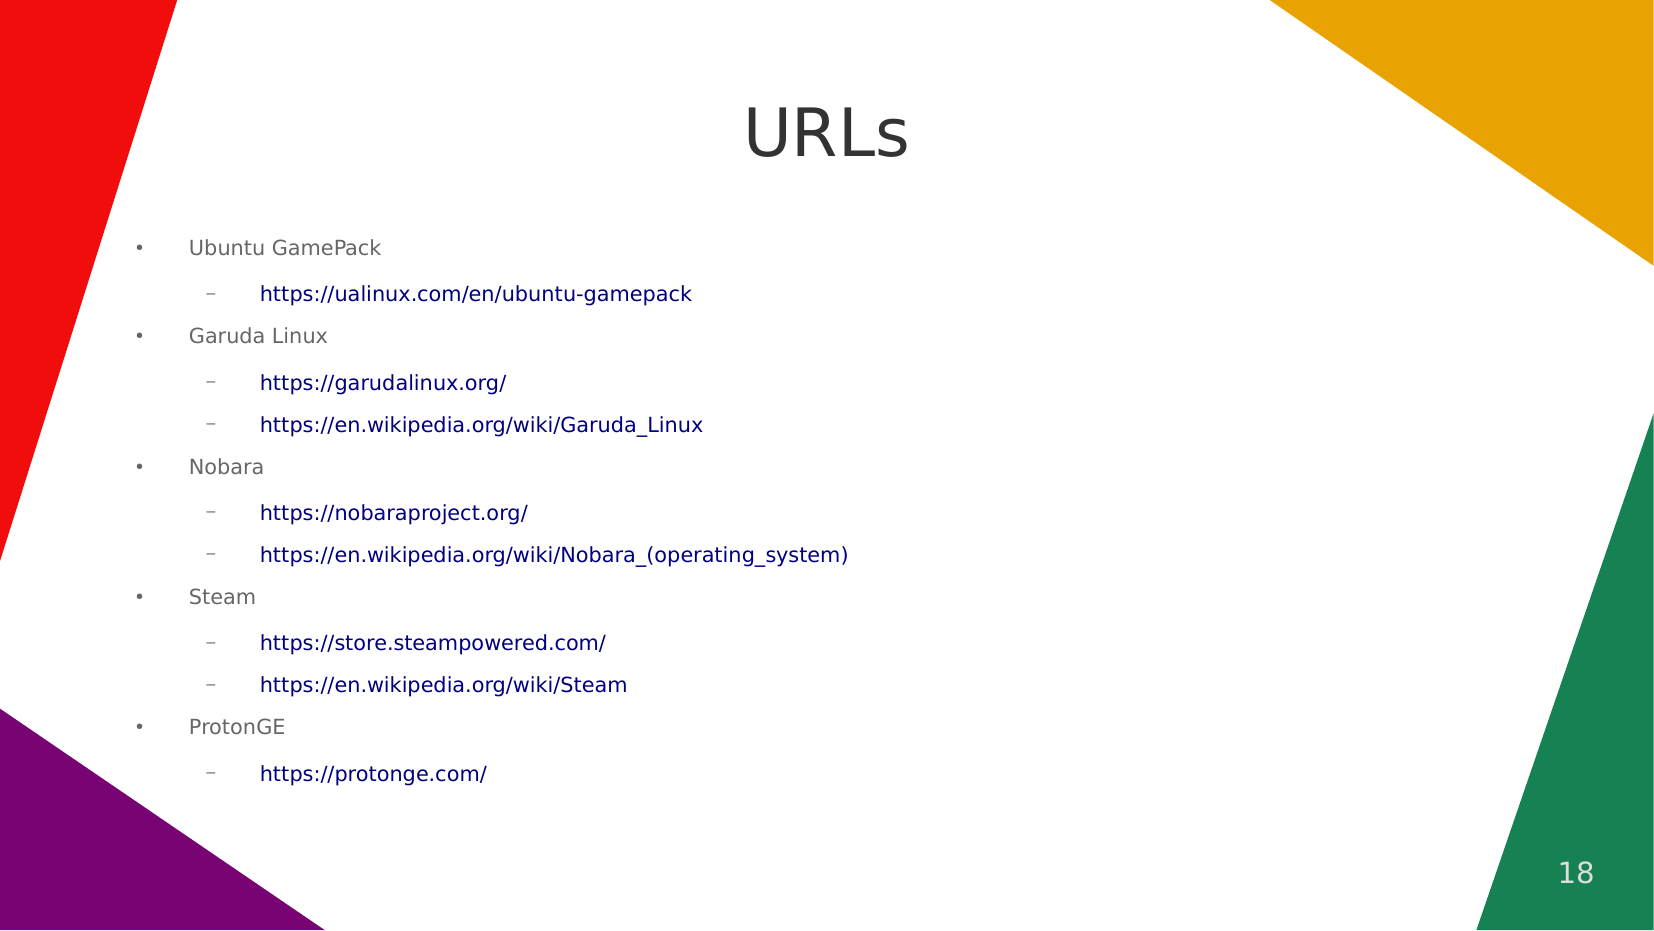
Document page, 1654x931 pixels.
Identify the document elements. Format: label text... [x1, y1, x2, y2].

title URLs [118, 59, 1536, 207]
list Ubuntu GamePack https://ualinux.com/en/ubuntu-gamepack Garuda Linux https://garudalinux.org/ https://en.wikipedia.org/wiki/Garuda_Linux Nobara https://nobaraproject.org/ https://en.wikipedia.org/wiki/Nobara_(operating_system) Steam https://store.steampowered.com/ https://en.wikipedia.org/wiki/Steam ProtonGE https://protonge.com/ [118, 236, 1536, 827]
